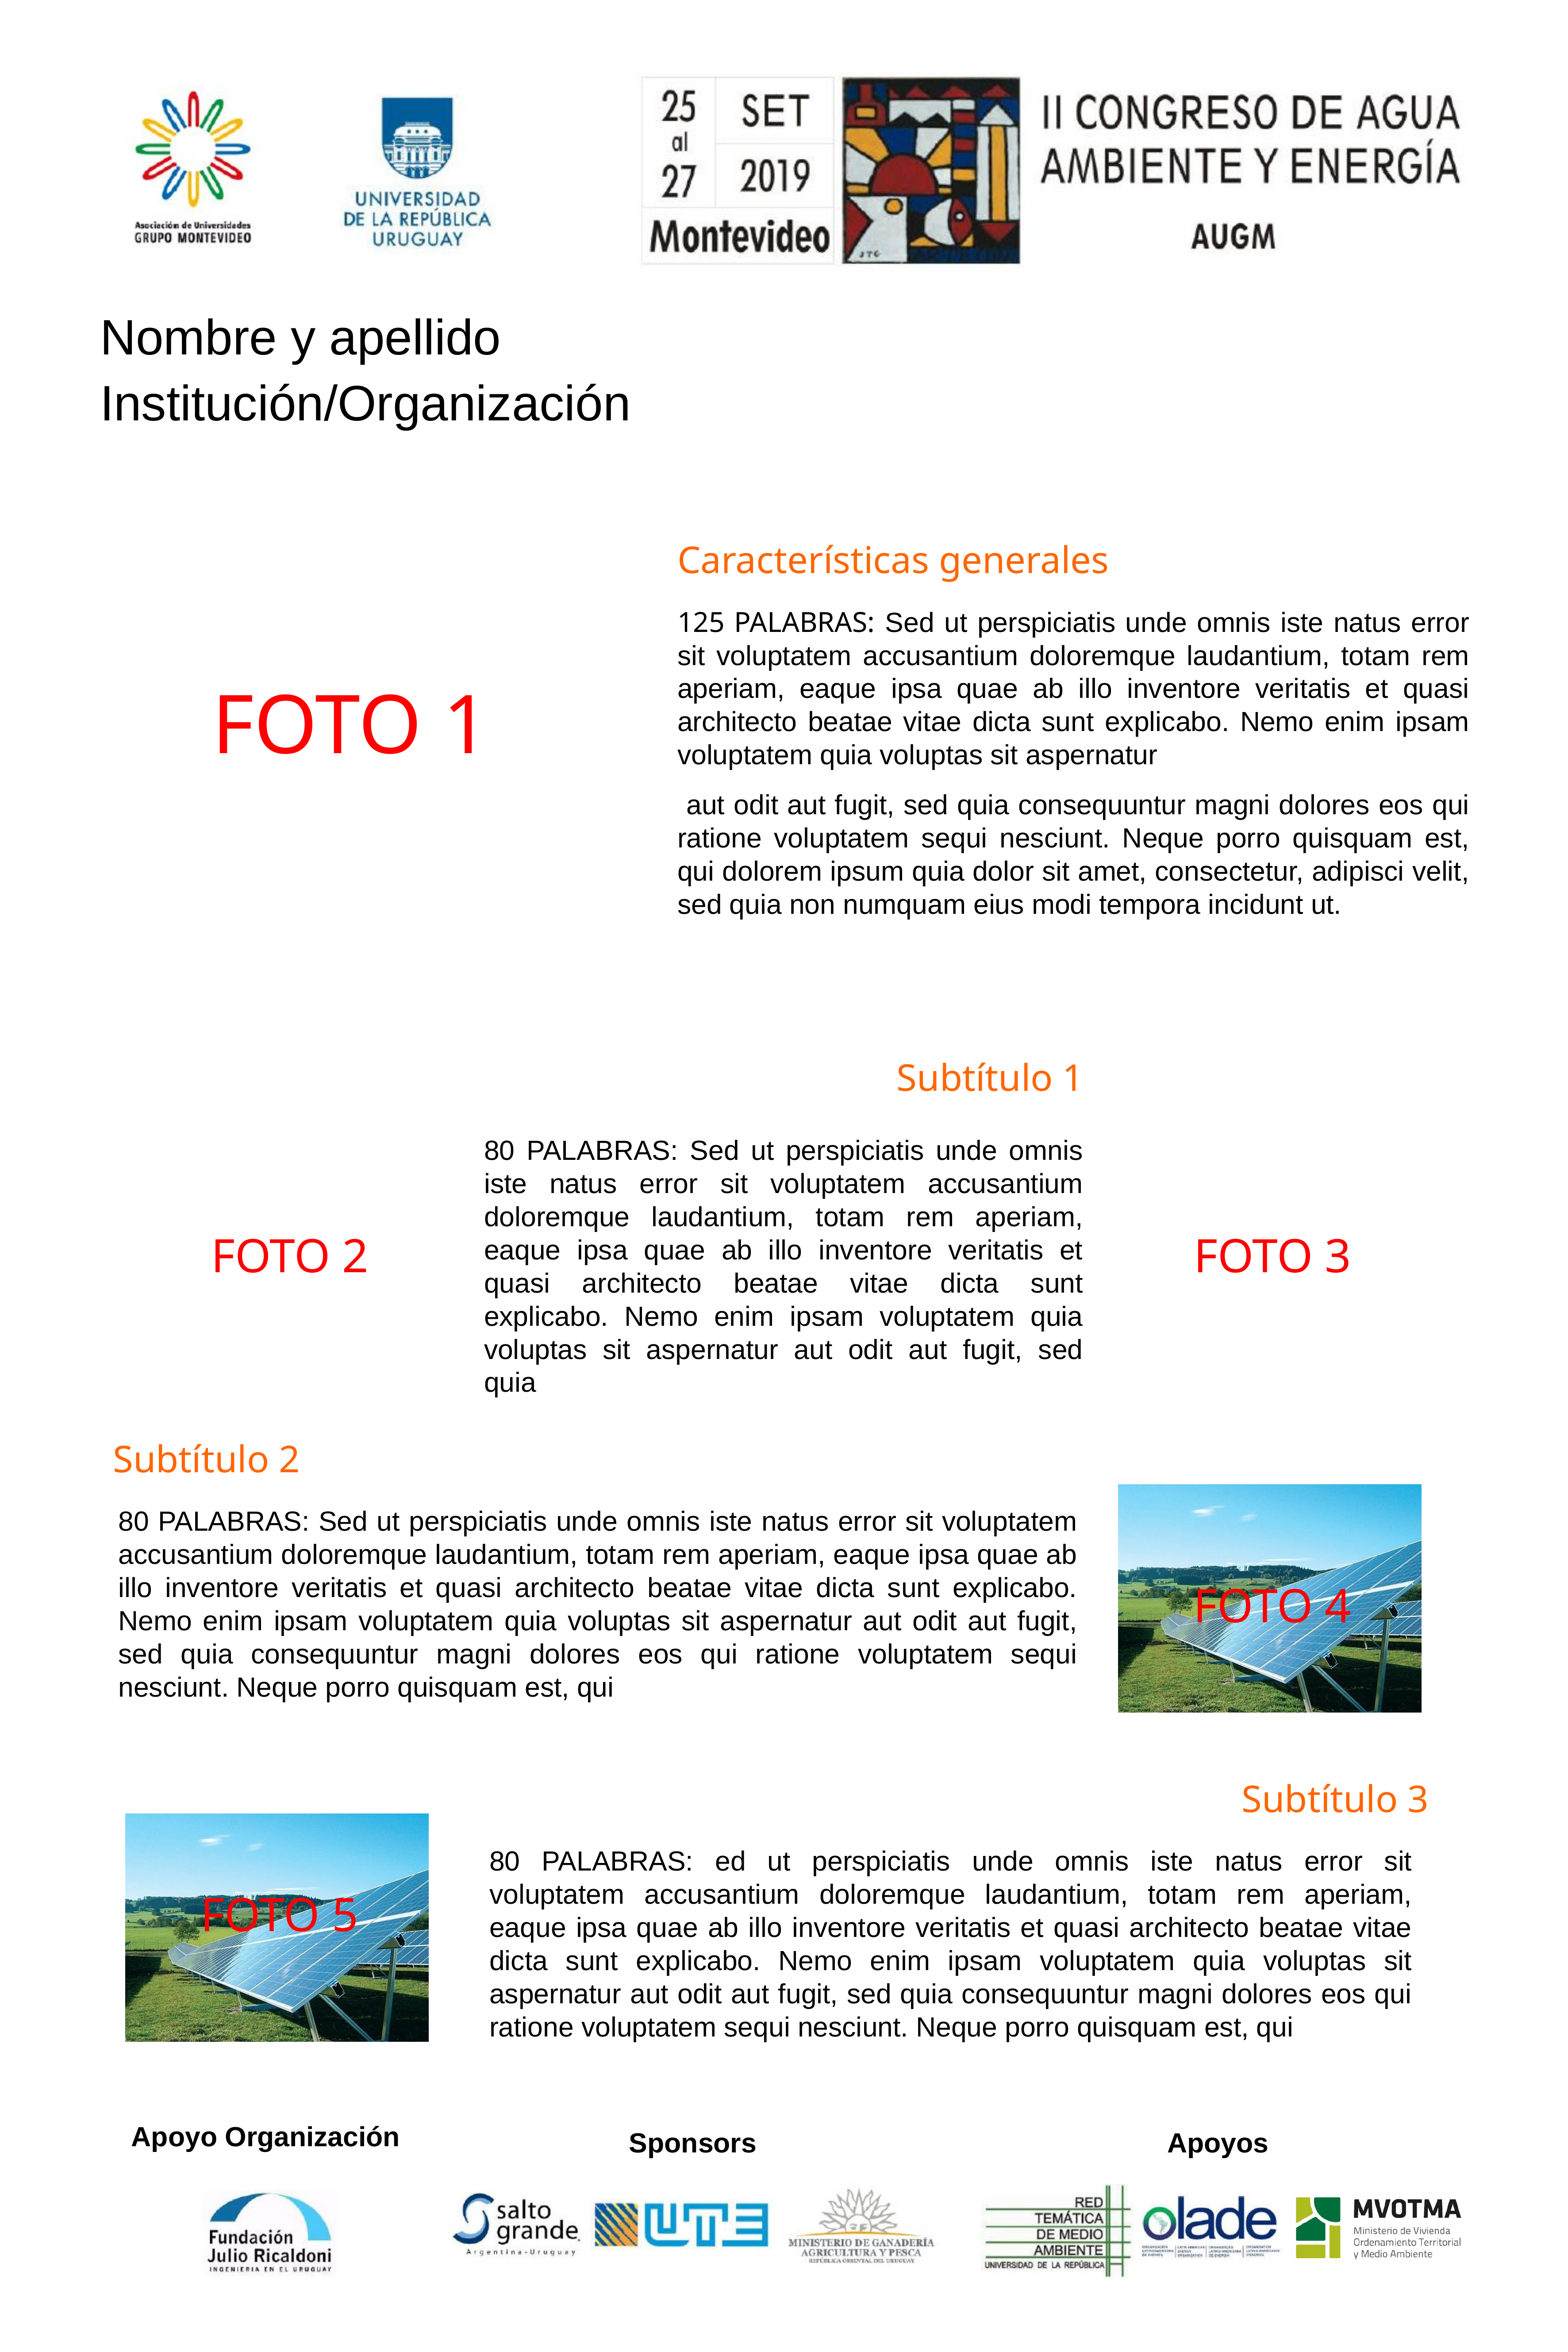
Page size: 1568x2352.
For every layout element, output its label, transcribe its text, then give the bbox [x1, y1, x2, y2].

picture [125, 1124, 429, 1352]
text_box FOTO 1 [209, 669, 674, 773]
text_box 80 PALABRAS: Sed ut perspiciatis unde omnis iste natus error sit voluptatem accusantium doloremque laudantium, totam rem aperiam, eaque ipsa quae ab illo inventore veritatis et quasi architecto beatae vitae dicta sunt explicabo. Nemo enim ipsam voluptatem quia voluptas sit aspernatur aut odit aut fugit, sed quia [480, 1129, 1087, 1401]
picture [590, 2199, 773, 2252]
text_box FOTO 2 [146, 1223, 434, 1285]
text_box 80 PALABRAS: Sed ut perspiciatis unde omnis iste natus error sit voluptatem accusantium doloremque laudantium, totam rem aperiam, eaque ipsa quae ab illo inventore veritatis et quasi architecto beatae vitae dicta sunt explicabo. Nemo enim ipsam voluptatem quia voluptas sit aspernatur aut odit aut fugit, sed quia consequuntur magni dolores eos qui ratione voluptatem sequi nesciunt. Neque porro quisquam est, qui [115, 1500, 1082, 1706]
picture [1291, 2192, 1468, 2263]
text_box Nombre y apellido Institución/Organización [88, 300, 1422, 443]
picture [781, 2183, 942, 2270]
picture [125, 85, 261, 252]
text_box Apoyo Organización [120, 2111, 435, 2164]
picture [339, 94, 497, 254]
text_box FOTO 3 [1129, 1223, 1417, 1285]
picture [125, 1813, 429, 2042]
text_box 80 PALABRAS: ed ut perspiciatis unde omnis iste natus error sit voluptatem accusantium doloremque laudantium, totam rem aperiam, eaque ipsa quae ab illo inventore veritatis et quasi architecto beatae vitae dicta sunt explicabo. Nemo enim ipsam voluptatem quia voluptas sit aspernatur aut odit aut fugit, sed quia consequuntur magni dolores eos qui ratione voluptatem sequi nesciunt. Neque porro quisquam est, qui [486, 1840, 1417, 2046]
text_box Sponsors [618, 2117, 882, 2170]
text_box Subtítulo 2 [110, 1432, 1030, 1483]
picture [203, 2190, 340, 2276]
picture [635, 73, 1473, 272]
picture [1129, 1139, 1432, 1368]
text_box Apoyos [1156, 2117, 1420, 2170]
text_box Subtítulo 3 [480, 1772, 1432, 1823]
picture [446, 2190, 588, 2261]
picture [980, 2183, 1135, 2278]
text_box 125 PALABRAS: Sed ut perspiciatis unde omnis iste natus error sit voluptatem accusantium doloremque laudantium, totam rem aperiam, eaque ipsa quae ab illo inventore veritatis et quasi architecto beatae vitae dicta sunt explicabo. Nemo enim ipsam voluptatem quia voluptas sit aspernatur aut odit aut fugit, sed quia consequuntur magni dolores eos qui ratione voluptatem sequi nesciunt. Neque porro quisquam est, qui dolorem ipsum quia dolor sit amet, consectetur, adipisci velit, sed quia non numquam eius modi tempora incidunt ut. [674, 601, 1474, 923]
picture [1118, 1484, 1422, 1713]
text_box Características generales [674, 533, 1197, 584]
text_box FOTO 5 [136, 1882, 423, 1944]
text_box FOTO 4 [1129, 1573, 1416, 1636]
picture [1139, 2193, 1285, 2262]
text_box Subtítulo 1 [564, 1051, 1087, 1101]
